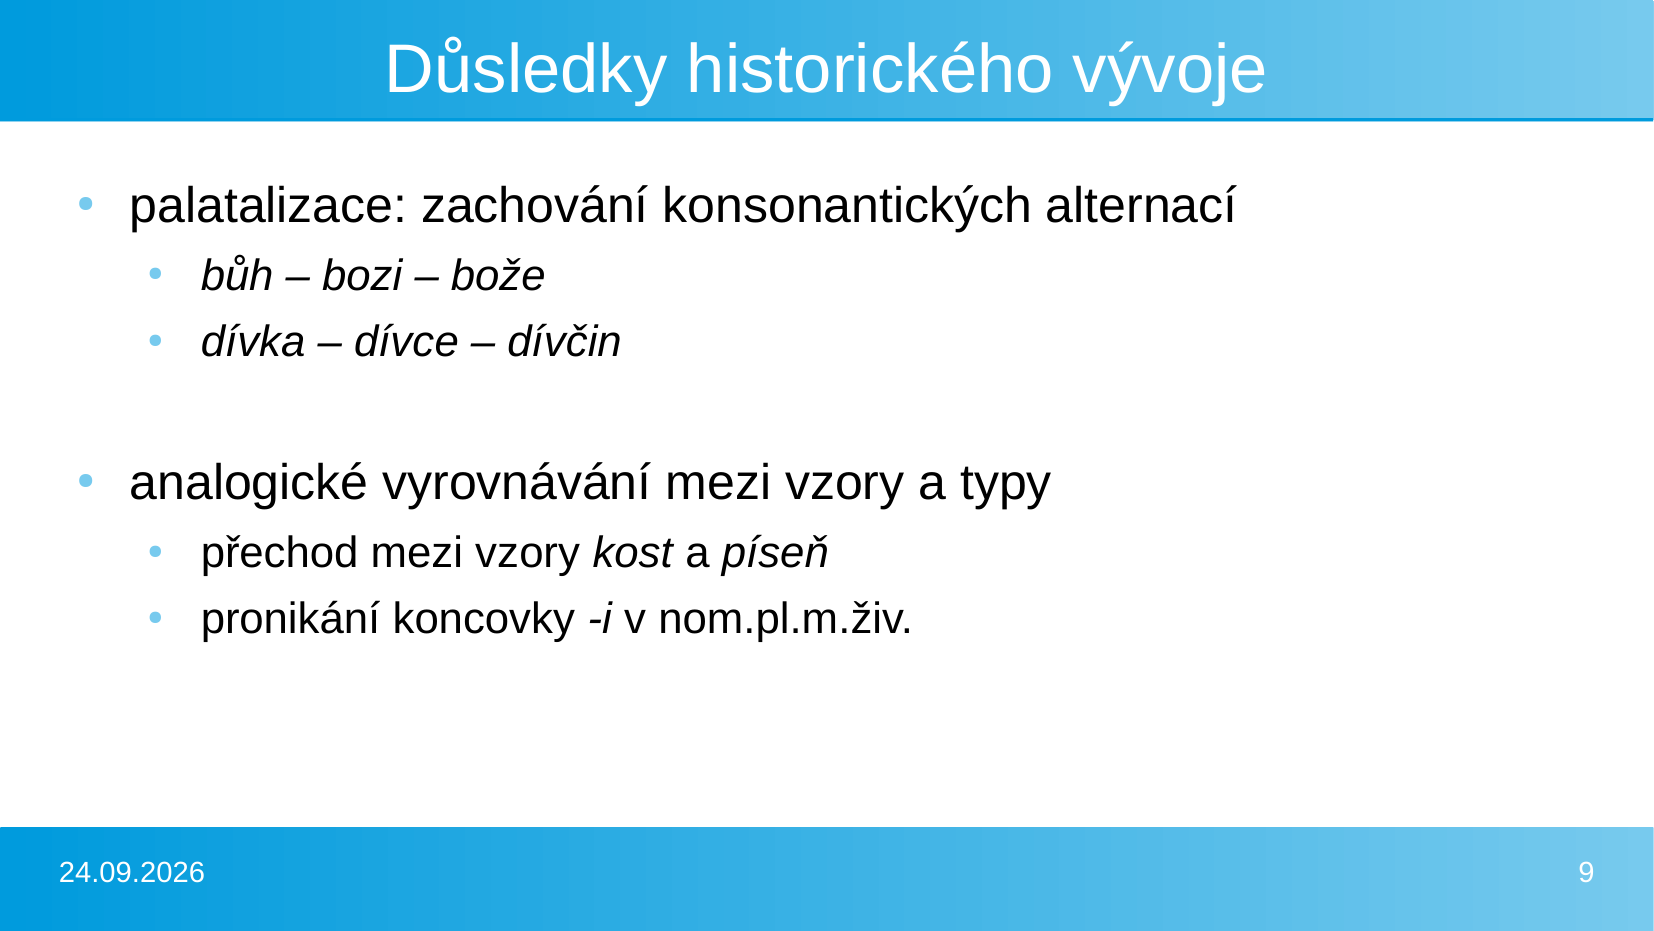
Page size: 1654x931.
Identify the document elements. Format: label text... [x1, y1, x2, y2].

list palatalizace: zachování konsonantických alternací bůh – bozi – bože dívka – dívce – dívčin analogické vyrovnávání mezi vzory a typy přechod mezi vzory kost a píseň pronikání koncovky -i v nom.pl.m.živ. [59, 177, 1595, 768]
title Důsledky historického vývoje [59, 29, 1595, 108]
